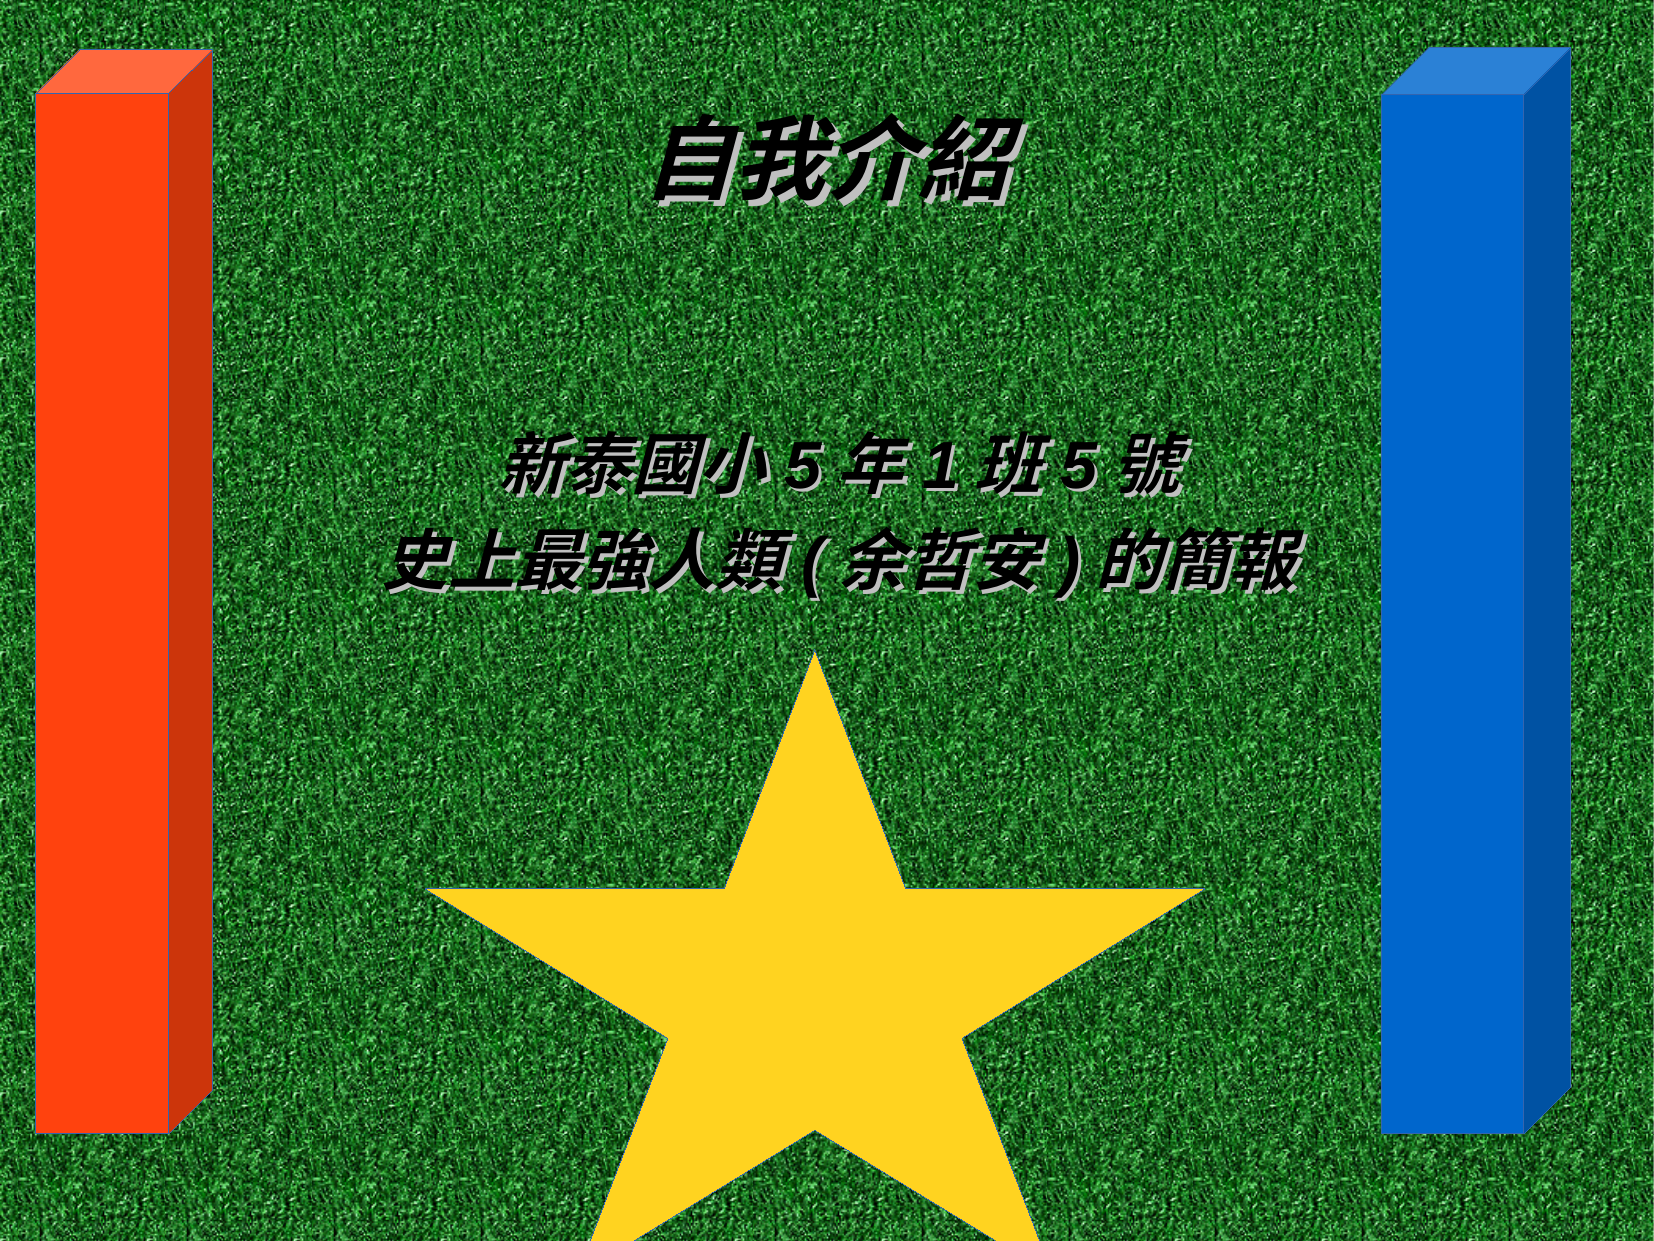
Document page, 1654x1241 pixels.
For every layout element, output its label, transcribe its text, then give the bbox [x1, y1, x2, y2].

picture [0, 0, 1654, 1241]
picture [636, 1131, 994, 1241]
title 自我介紹 [213, 49, 1426, 257]
text_box [425, 649, 1205, 1241]
subtitle 新泰國小5年1班5號 史上最強人類(余哲安)的簡報 [1571, 259, 1583, 980]
text_box [1381, 47, 1571, 1134]
subtitle 新泰國小5年1班5號 史上最強人類(余哲安)的簡報 [213, 259, 1381, 980]
text_box [35, 49, 213, 1134]
